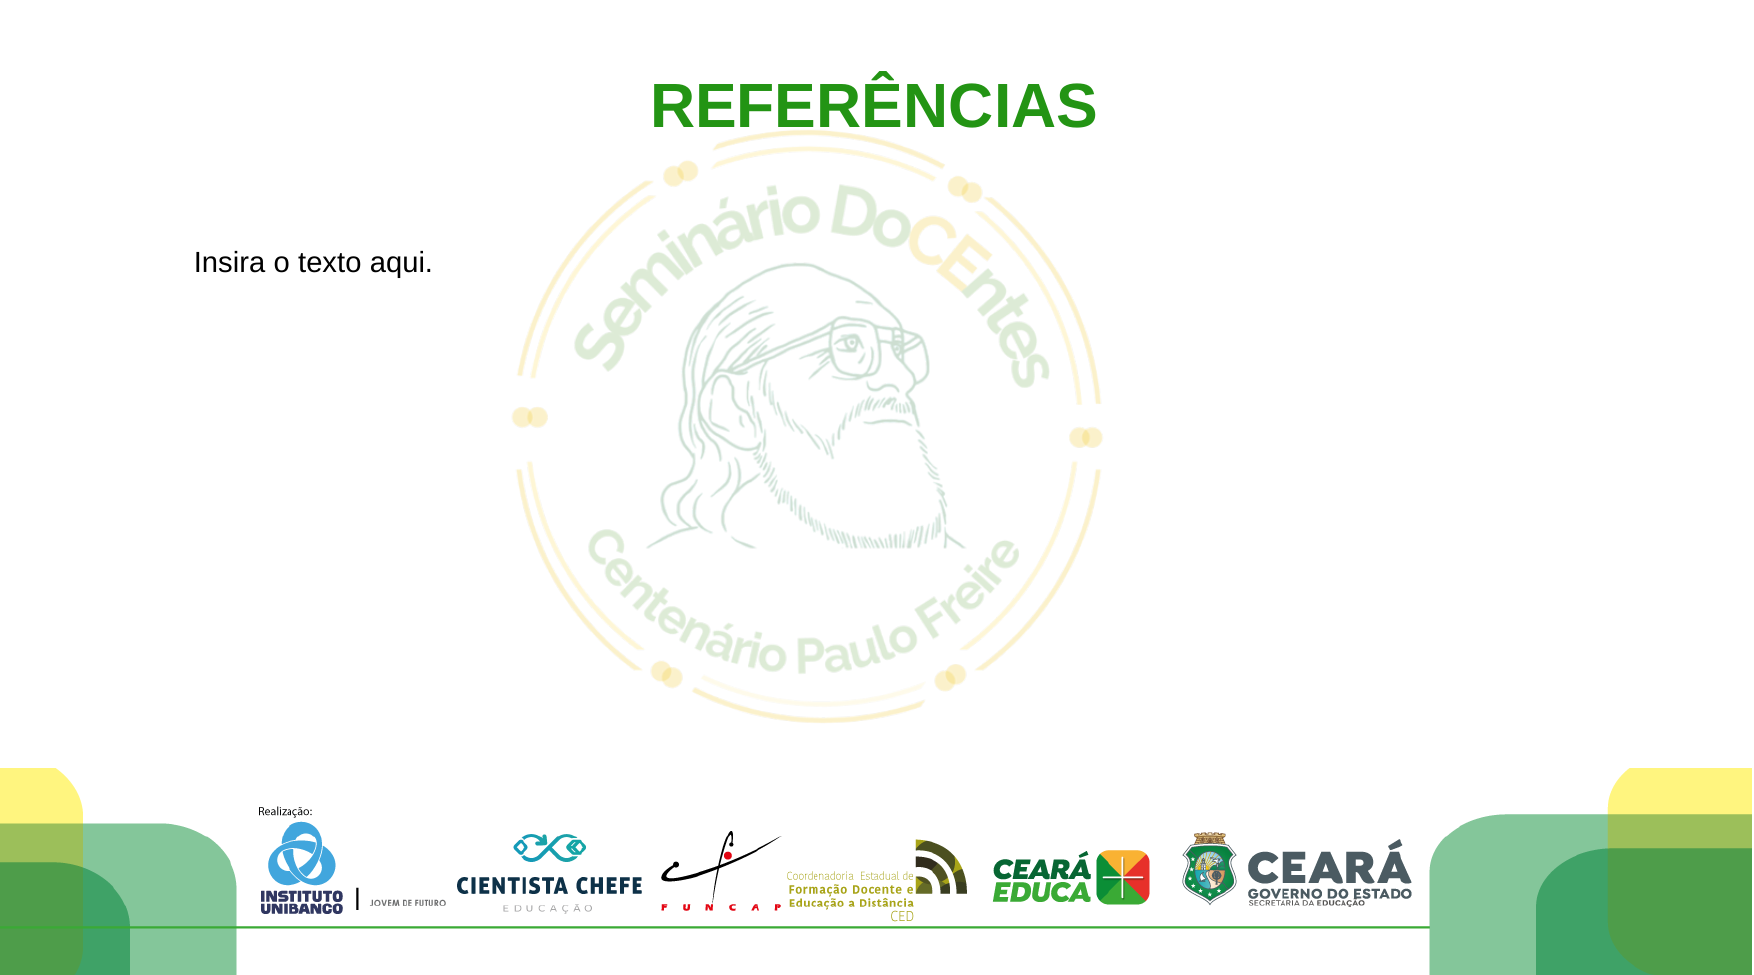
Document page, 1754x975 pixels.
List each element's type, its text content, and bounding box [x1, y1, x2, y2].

text_box Insira o texto aqui. [178, 228, 1023, 294]
text_box REFERÊNCIAS [378, 57, 1371, 148]
picture [0, 0, 1752, 975]
